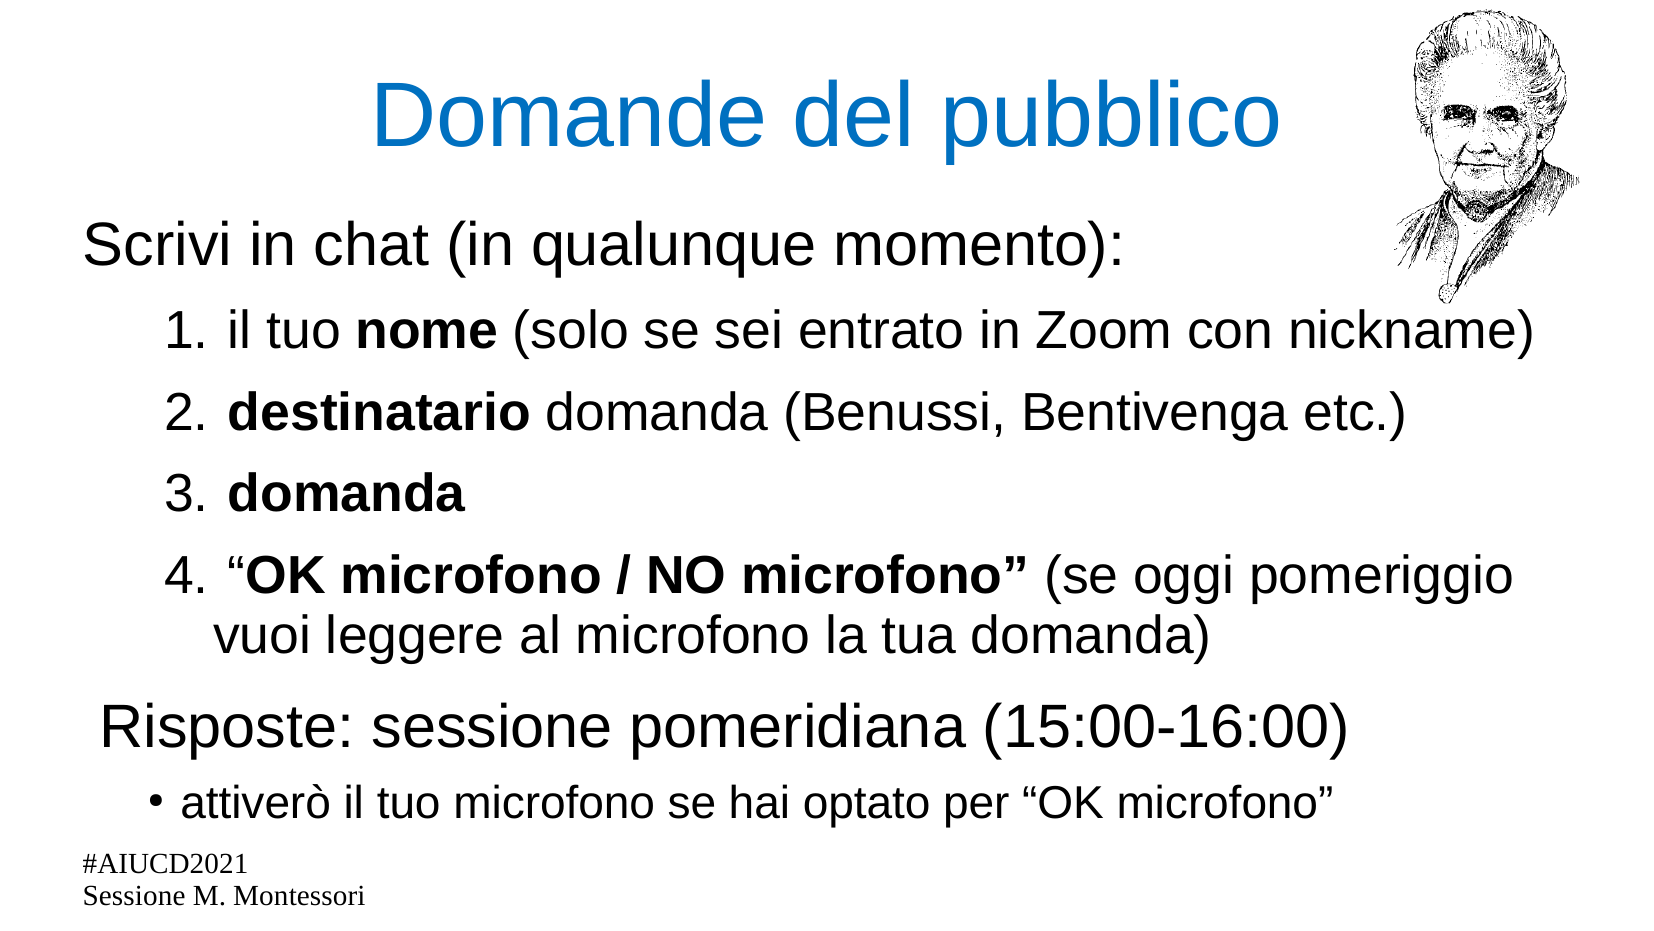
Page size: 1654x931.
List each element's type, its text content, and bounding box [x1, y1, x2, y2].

list Scrivi in chat (in qualunque momento): il tuo nome (solo se sei entrato in Zoom con nickname) destinatario domanda (Benussi, Bentivenga etc.) domanda “OK microfono / NO microfono” (se oggi pomeriggio vuoi leggere al microfono la tua domanda) Risposte: sessione pomeridiana (15:00-16:00) attiverò il tuo microfono se hai optato per “OK microfono” [82, 210, 1571, 839]
picture [1393, 6, 1583, 308]
title Domande del pubblico [82, 37, 1571, 193]
